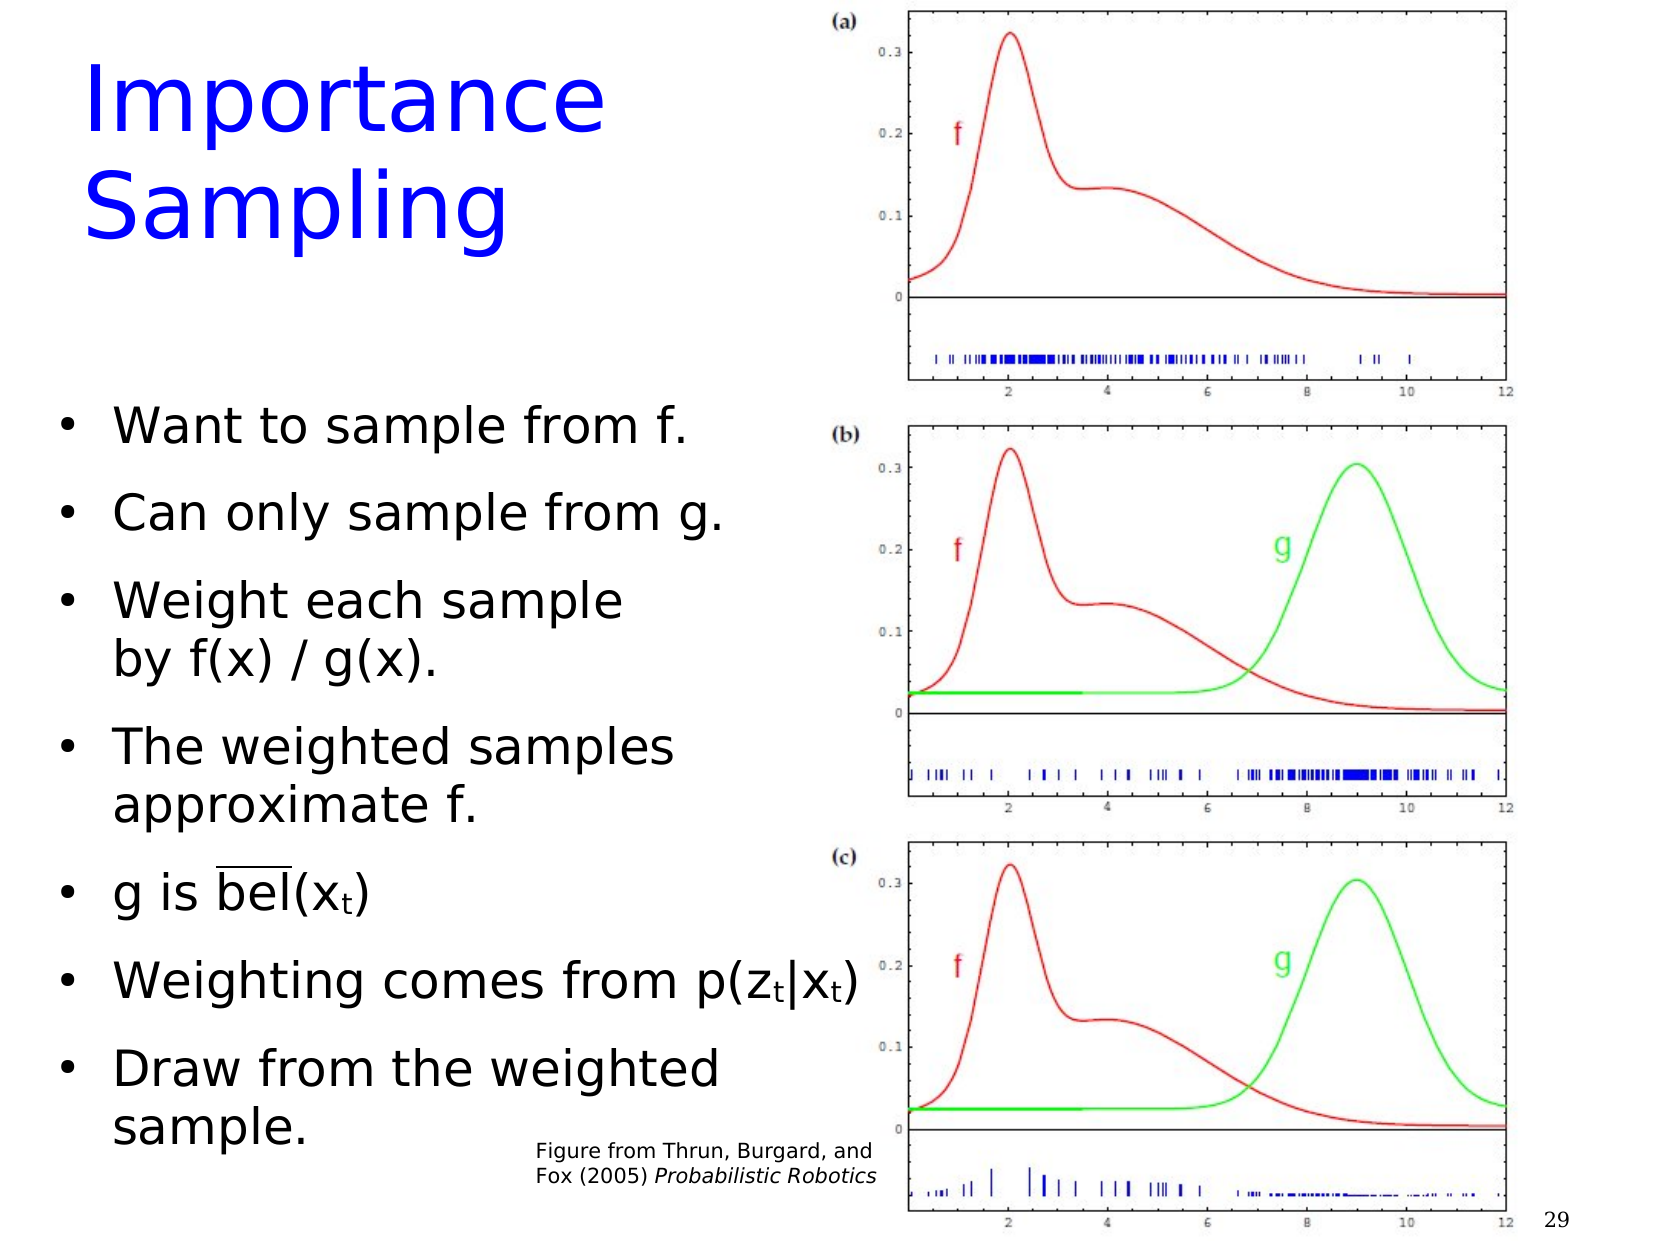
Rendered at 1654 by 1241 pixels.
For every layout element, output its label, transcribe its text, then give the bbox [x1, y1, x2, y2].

picture [807, 1201, 1524, 1241]
text_box Figure from Thrun, Burgard, and Fox (2005) Probabilistic Robotics [520, 1132, 899, 1197]
title Importance Sampling [82, 45, 1571, 261]
picture [807, 261, 1524, 396]
picture [807, 0, 1524, 45]
list Want to sample from f. Can only sample from g. Weight each sample by f(x) / g(x). The weighted samples approximate f. g is bel(xt) Weighting comes from p(zt|xt) Draw from the weighted sample. [41, 396, 1529, 1201]
